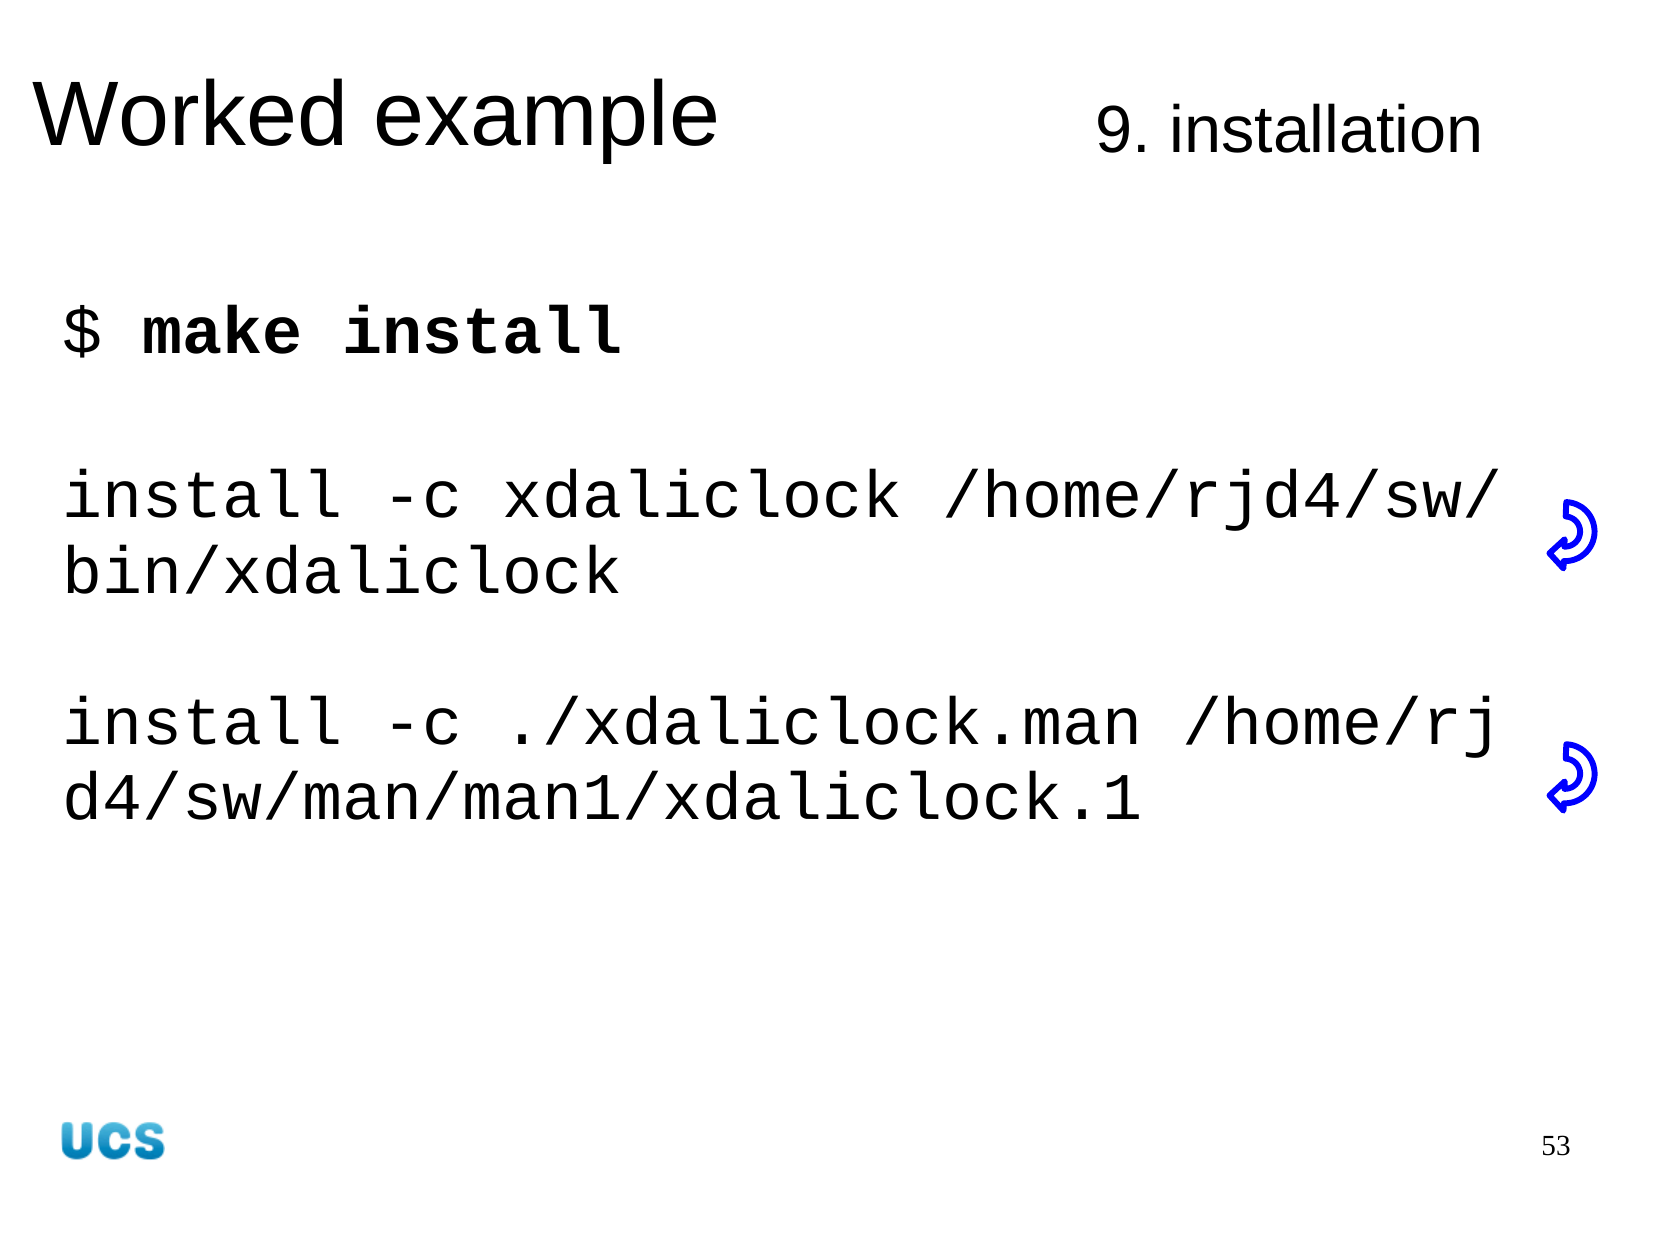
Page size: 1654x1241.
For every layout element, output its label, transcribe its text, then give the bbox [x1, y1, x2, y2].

text_box install -c xdaliclock /home/rjd4/sw/ bin/xdaliclock install -c ./xdaliclock.man /home/rj d4/sw/man/man1/xdaliclock.1 [59, 383, 1506, 844]
picture [61, 1121, 165, 1161]
text_box 9. installation [1092, 88, 1489, 170]
text_box [1549, 502, 1595, 569]
text_box Worked example [29, 59, 725, 169]
text_box $ make install [59, 295, 626, 377]
text_box [1549, 744, 1595, 811]
